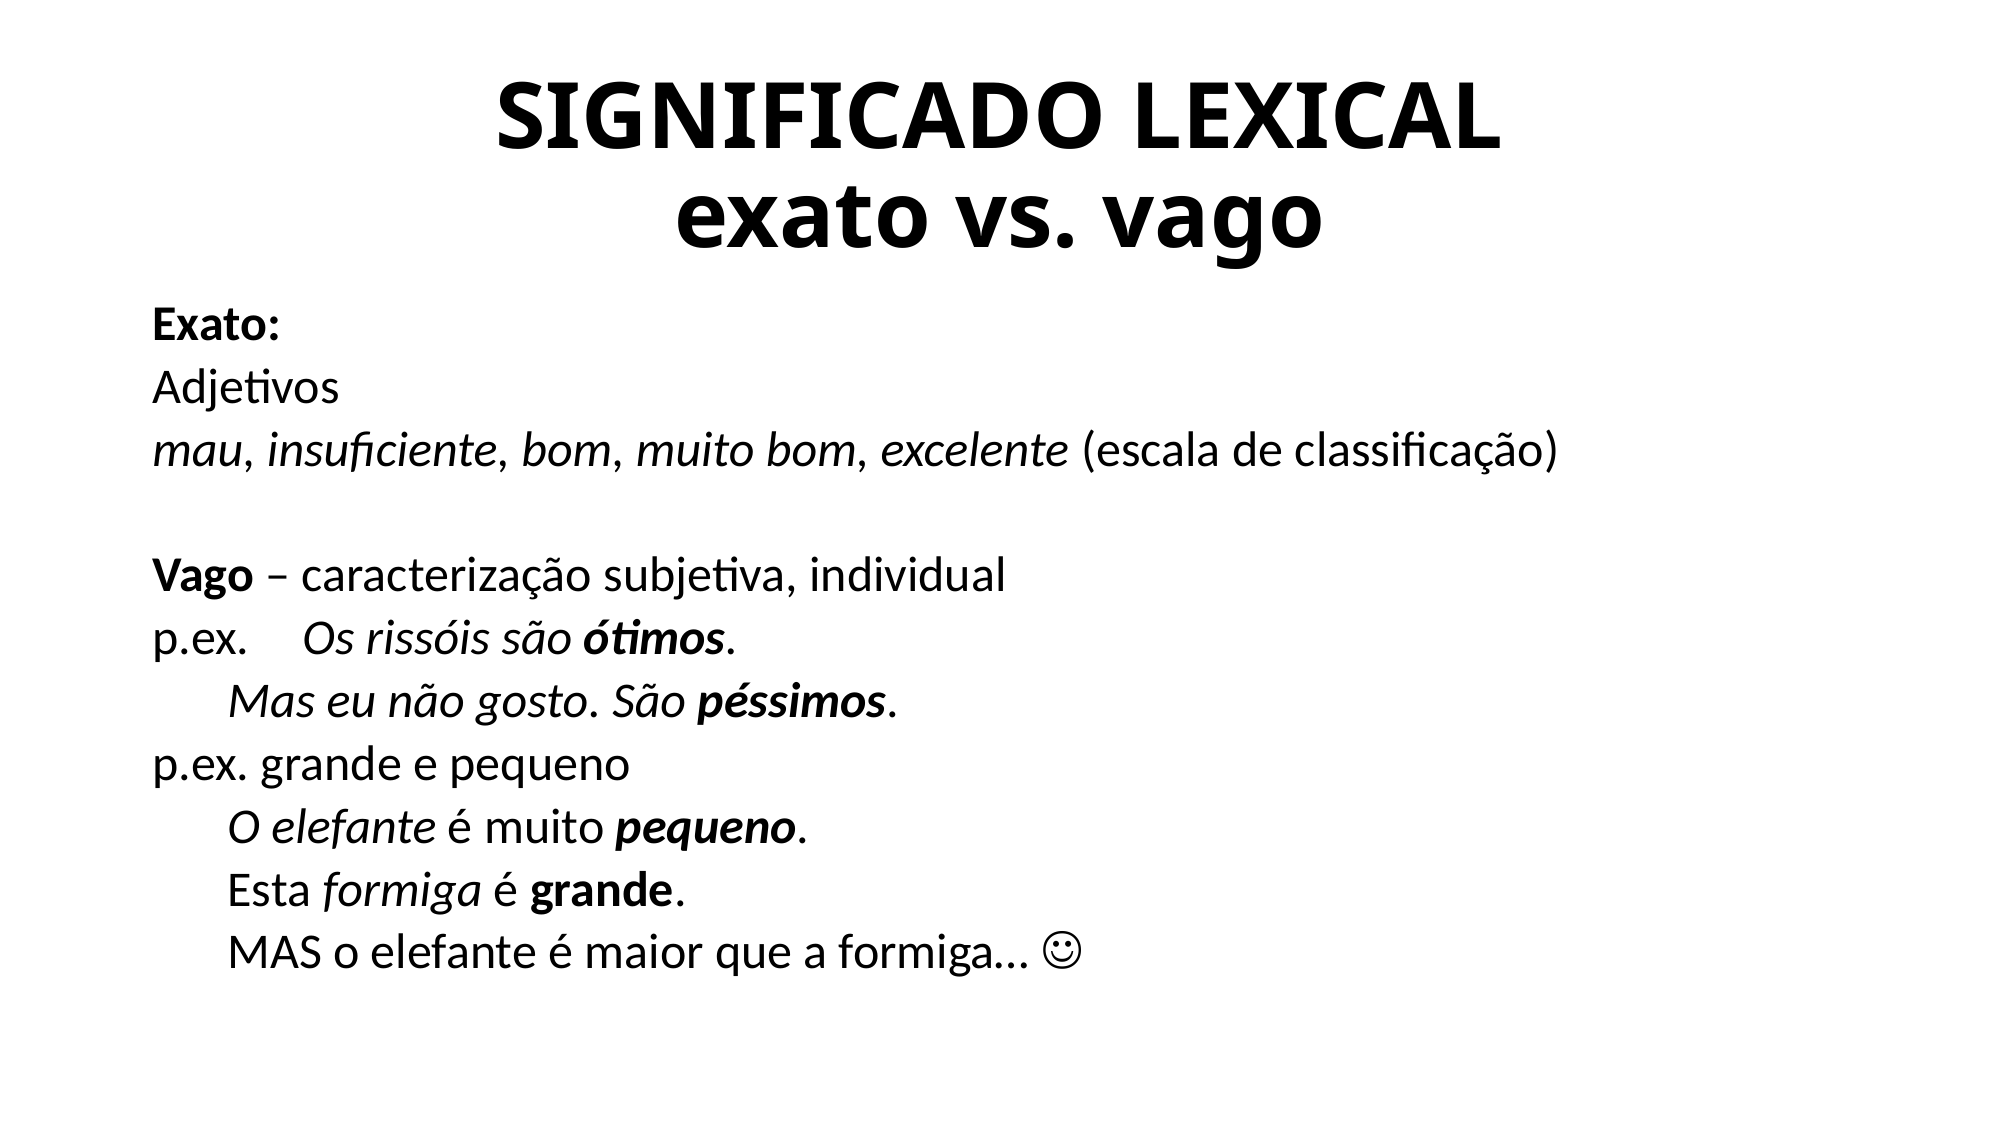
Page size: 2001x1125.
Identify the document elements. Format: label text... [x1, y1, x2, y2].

list Exato: Adjetivos mau, insuficiente, bom, muito bom, excelente (escala de classificação) Vago – caracterização subjetiva, individual p.ex. Os rissóis são ótimos. Mas eu não gosto. São péssimos. p.ex. grande e pequeno O elefante é muito pequeno. Esta formiga é grande. MAS o elefante é maior que a formiga…  [137, 299, 1863, 1014]
title SIGNIFICADO LEXICAL exato vs. vago [137, 59, 1863, 278]
